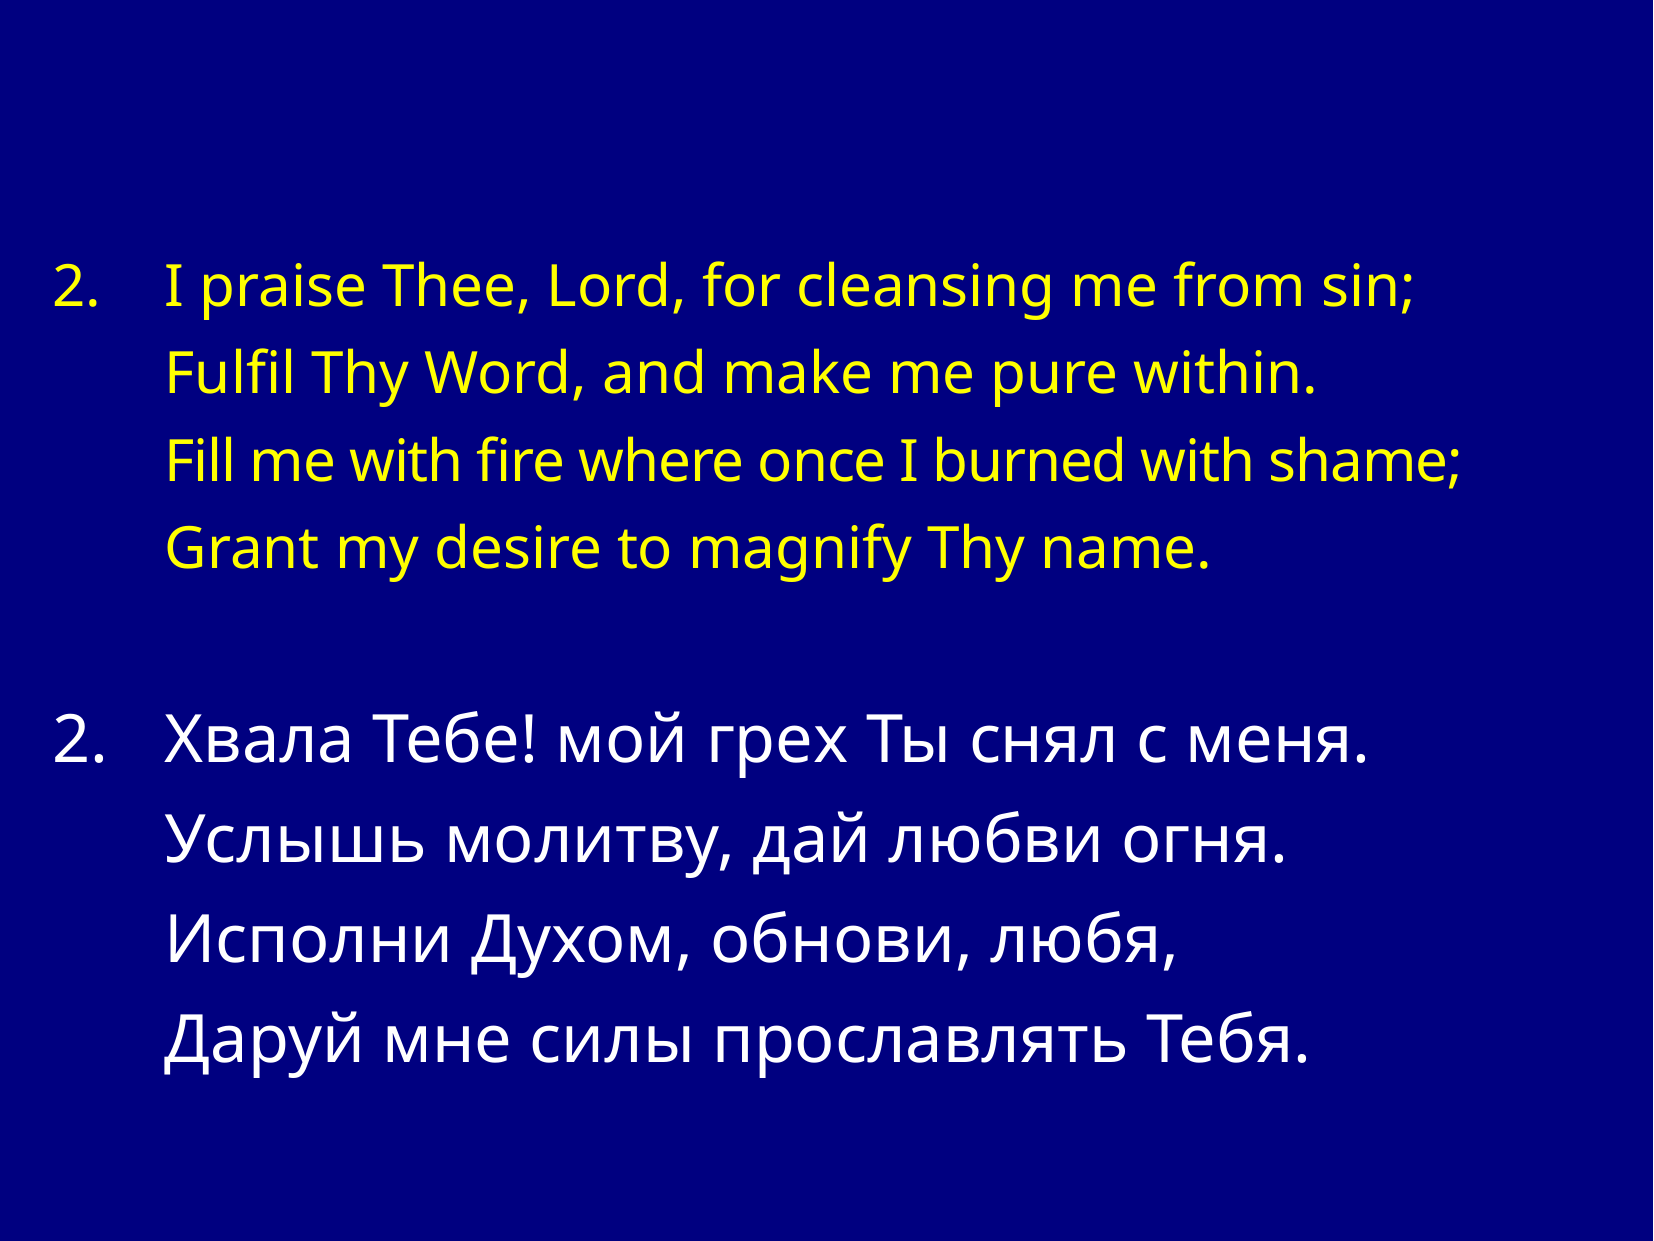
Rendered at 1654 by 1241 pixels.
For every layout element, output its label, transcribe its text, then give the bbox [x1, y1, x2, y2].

text_box 2. I praise Thee, Lord, for cleansing me from sin; Fulfil Thy Word, and make me pure within. Fill me with fire where once I burned with shame; Grant my desire to magnify Thy name. [37, 150, 1651, 638]
text_box 2. Хвала Тебе! мой грех Ты снял с меня. Услышь молитву, дай любви огня. Исполни Духом, обнови, любя, Даруй мне силы прославлять Тебя. [37, 675, 1576, 1163]
